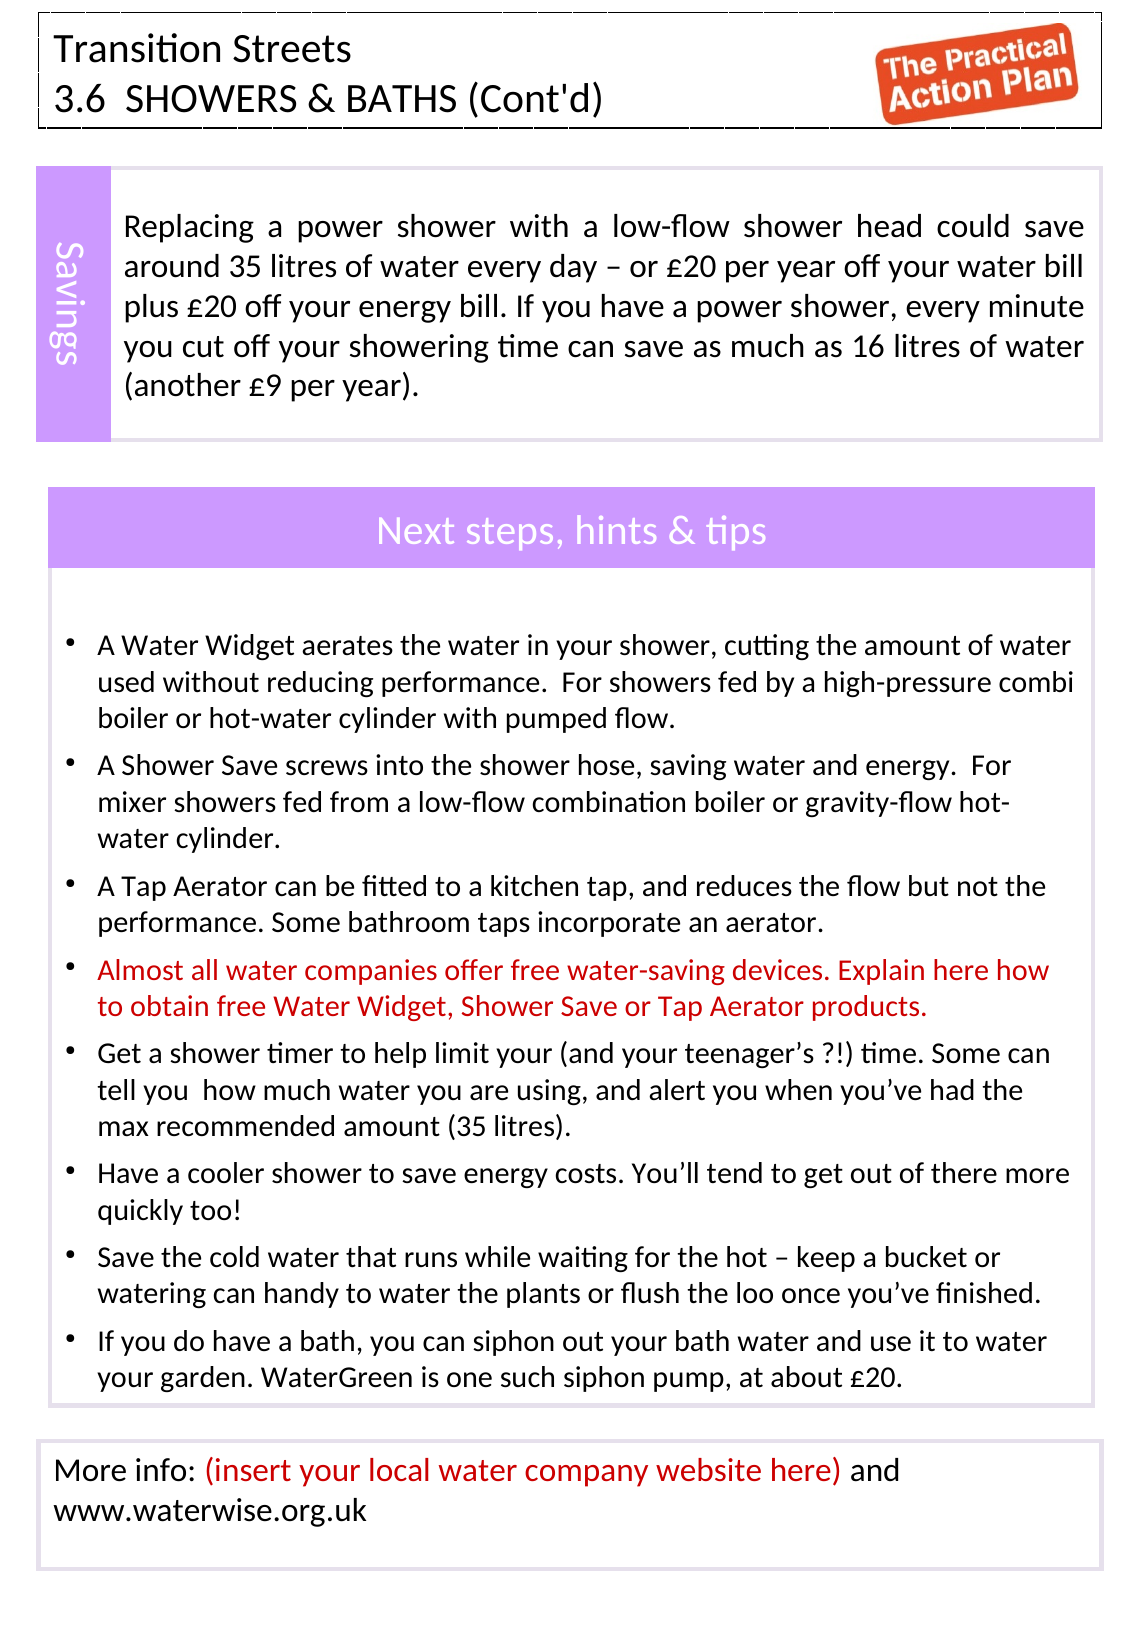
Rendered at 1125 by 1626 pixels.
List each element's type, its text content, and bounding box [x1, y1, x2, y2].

text_box Savings [37, 167, 109, 440]
text_box A Water Widget aerates the water in your shower, cutting the amount of water used without reducing performance. For showers fed by a high-pressure combi boiler or hot-water cylinder with pumped flow. A Shower Save screws into the shower hose, saving water and energy. For mixer showers fed from a low-flow combination boiler or gravity-flow hot-water cylinder. A Tap Aerator can be fitted to a kitchen tap, and reduces the flow but not the performance. Some bathroom taps incorporate an aerator. Almost all water companies offer free water-saving devices. Explain here how to obtain free Water Widget, Shower Save or Tap Aerator products. Get a shower timer to help limit your (and your teenager’s ?!) time. Some can tell you how much water you are using, and alert you when you’ve had the max recommended amount (35 litres). Have a cooler shower to save energy costs. You’ll tend to get out of there more quickly too! Save the cold water that runs while waiting for the hot – keep a bucket or watering can handy to water the plants or flush the loo once you’ve finished. If you do have a bath, you can siphon out your bath water and use it to water your garden. WaterGreen is one such siphon pump, at about £20. [50, 567, 1094, 1406]
text_box More info: (insert your local water company website here) and www.waterwise.org.uk [38, 1440, 1102, 1570]
text_box Next steps, hints & tips [50, 489, 1094, 567]
text_box Replacing a power shower with a low-flow shower head could save around 35 litres of water every day – or £20 per year off your water bill plus £20 off your energy bill. If you have a power shower, every minute you cut off your showering time can save as much as 16 litres of water (another £9 per year). [109, 167, 1101, 440]
text_box Transition Streets 3.6 SHOWERS & BATHS (Cont'd) [38, 12, 1102, 129]
